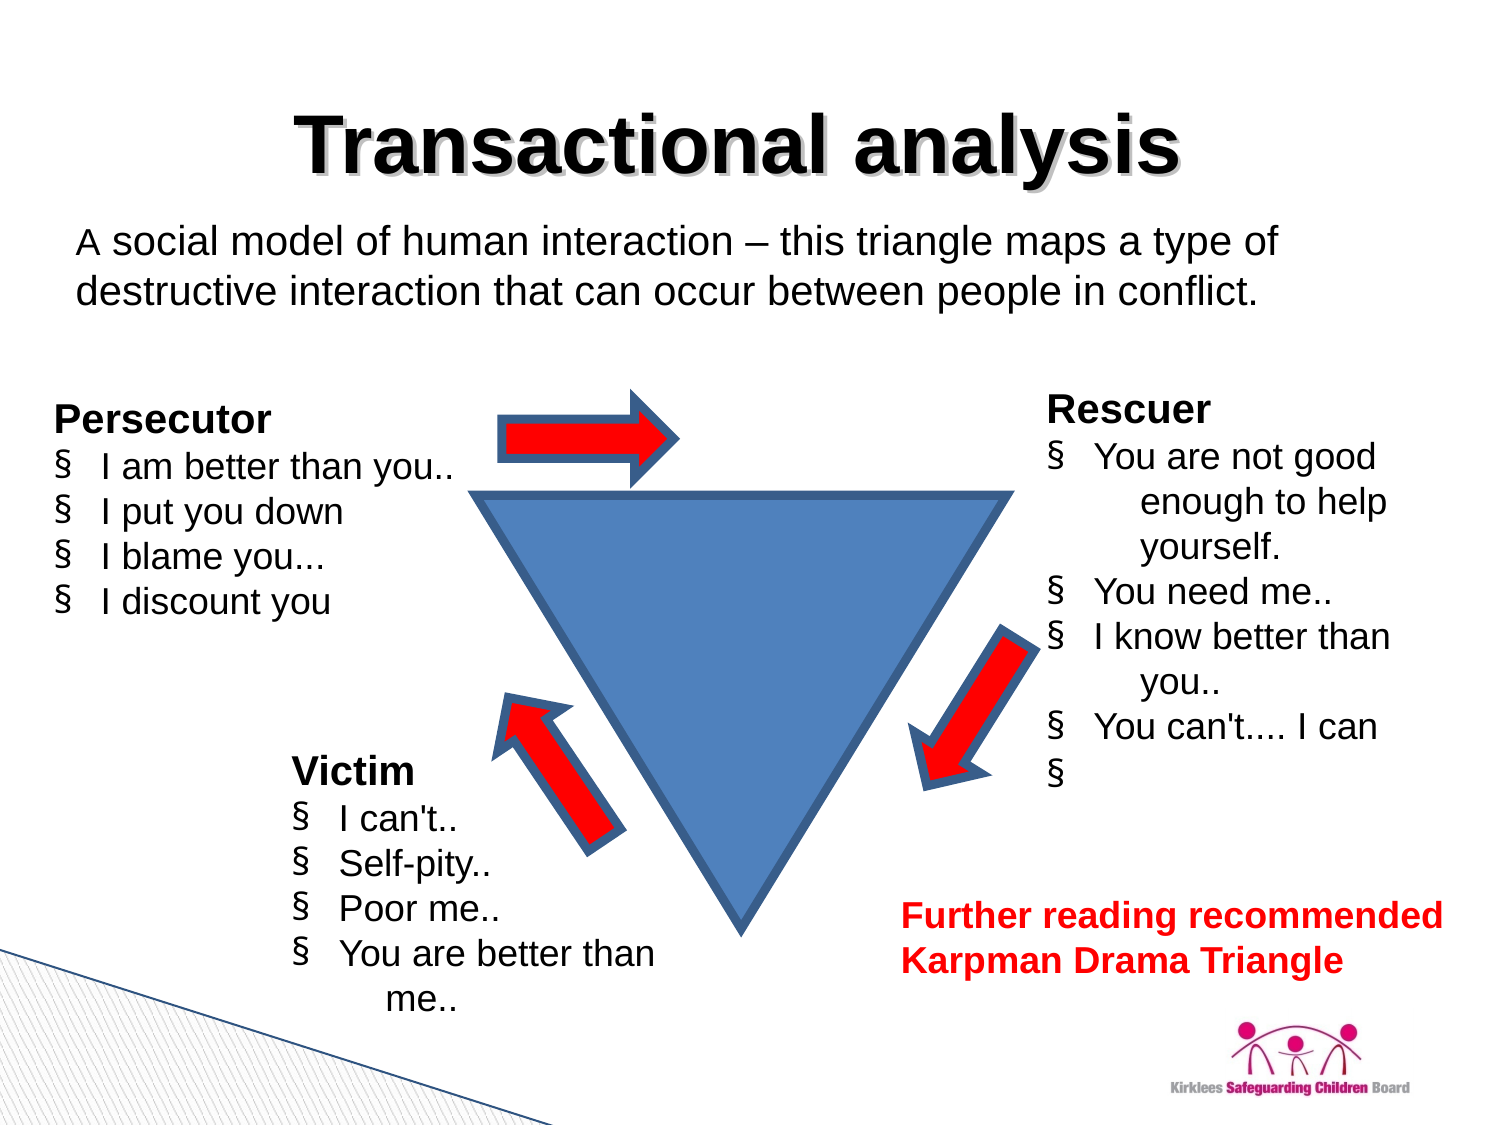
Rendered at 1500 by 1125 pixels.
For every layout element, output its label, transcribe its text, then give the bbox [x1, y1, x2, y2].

text_box [489, 495, 1007, 929]
title Transactional analysis [75, 45, 1426, 206]
text_box [497, 697, 621, 851]
text_box [501, 399, 674, 478]
text_box Rescuer You are not good enough to help yourself. You need me.. I know better than you.. You can't.... I can [1031, 374, 1482, 804]
text_box A social model of human interaction – this triangle maps a type of destructive interaction that can occur between people in conflict. [60, 206, 1466, 368]
text_box Victim I can't.. Self-pity.. Poor me.. You are better than me.. [276, 736, 727, 1120]
text_box Persecutor I am better than you.. I put you down I blame you... I discount you [38, 384, 489, 723]
text_box Further reading recommended Karpman Drama Triangle [885, 884, 1500, 991]
text_box [914, 629, 1035, 786]
